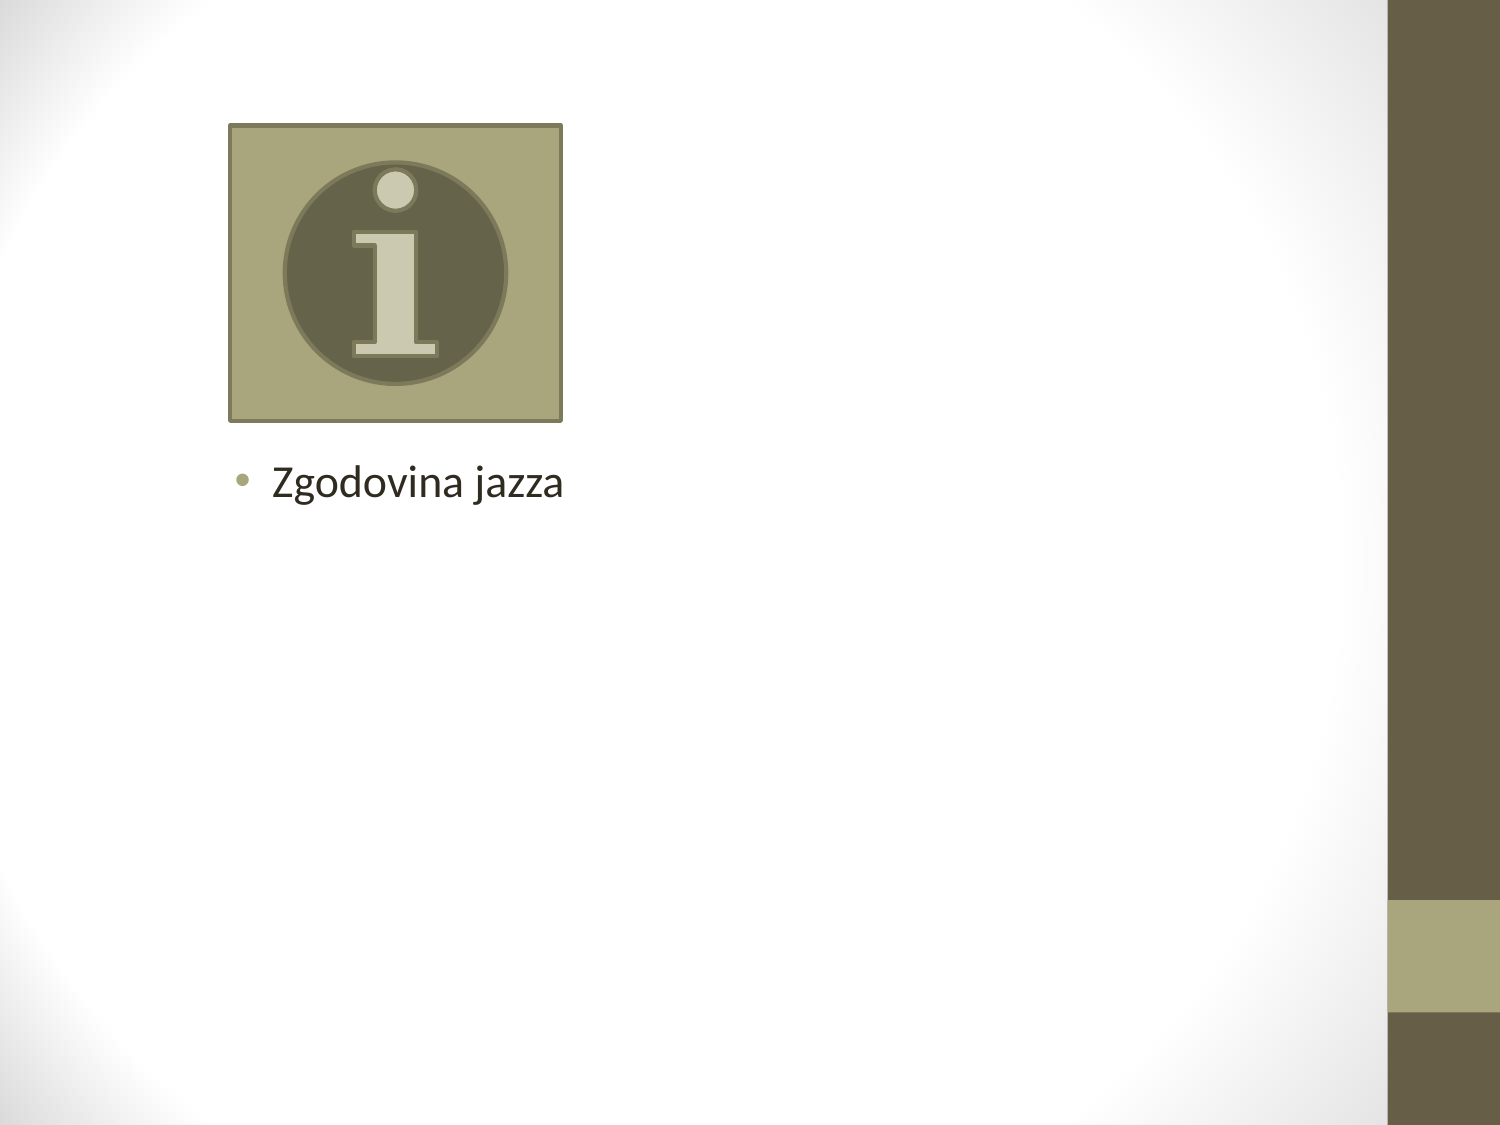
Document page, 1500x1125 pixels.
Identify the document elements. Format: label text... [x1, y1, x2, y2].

list Zgodovina jazza [200, 444, 591, 539]
picture [0, 0, 1387, 1125]
text_box [230, 125, 561, 421]
